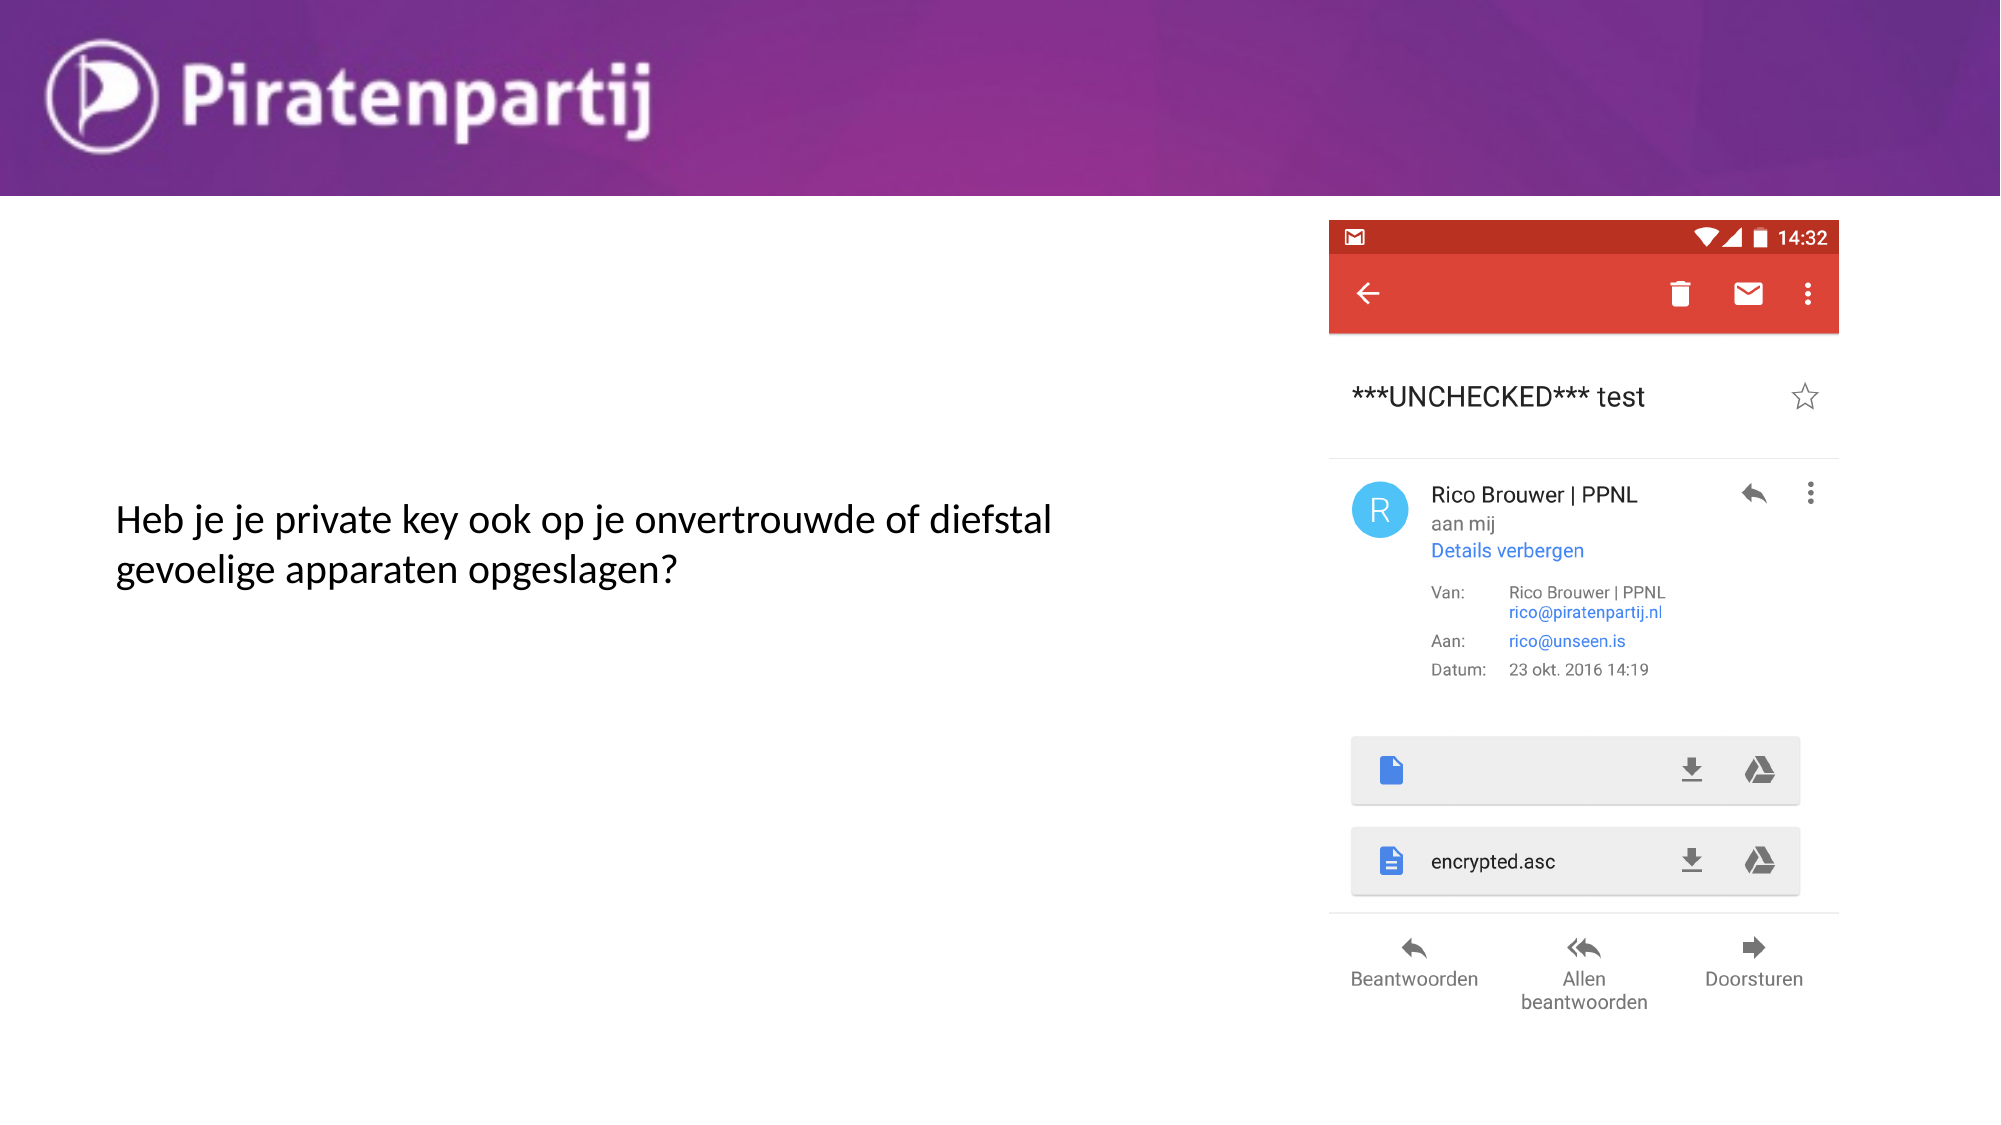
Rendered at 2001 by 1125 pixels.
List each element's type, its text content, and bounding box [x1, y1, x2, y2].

text_box Heb je je private key ook op je onvertrouwde of diefstal gevoelige apparaten opgeslagen? [100, 484, 1217, 600]
picture [1329, 220, 1839, 1125]
picture [0, 0, 2000, 196]
